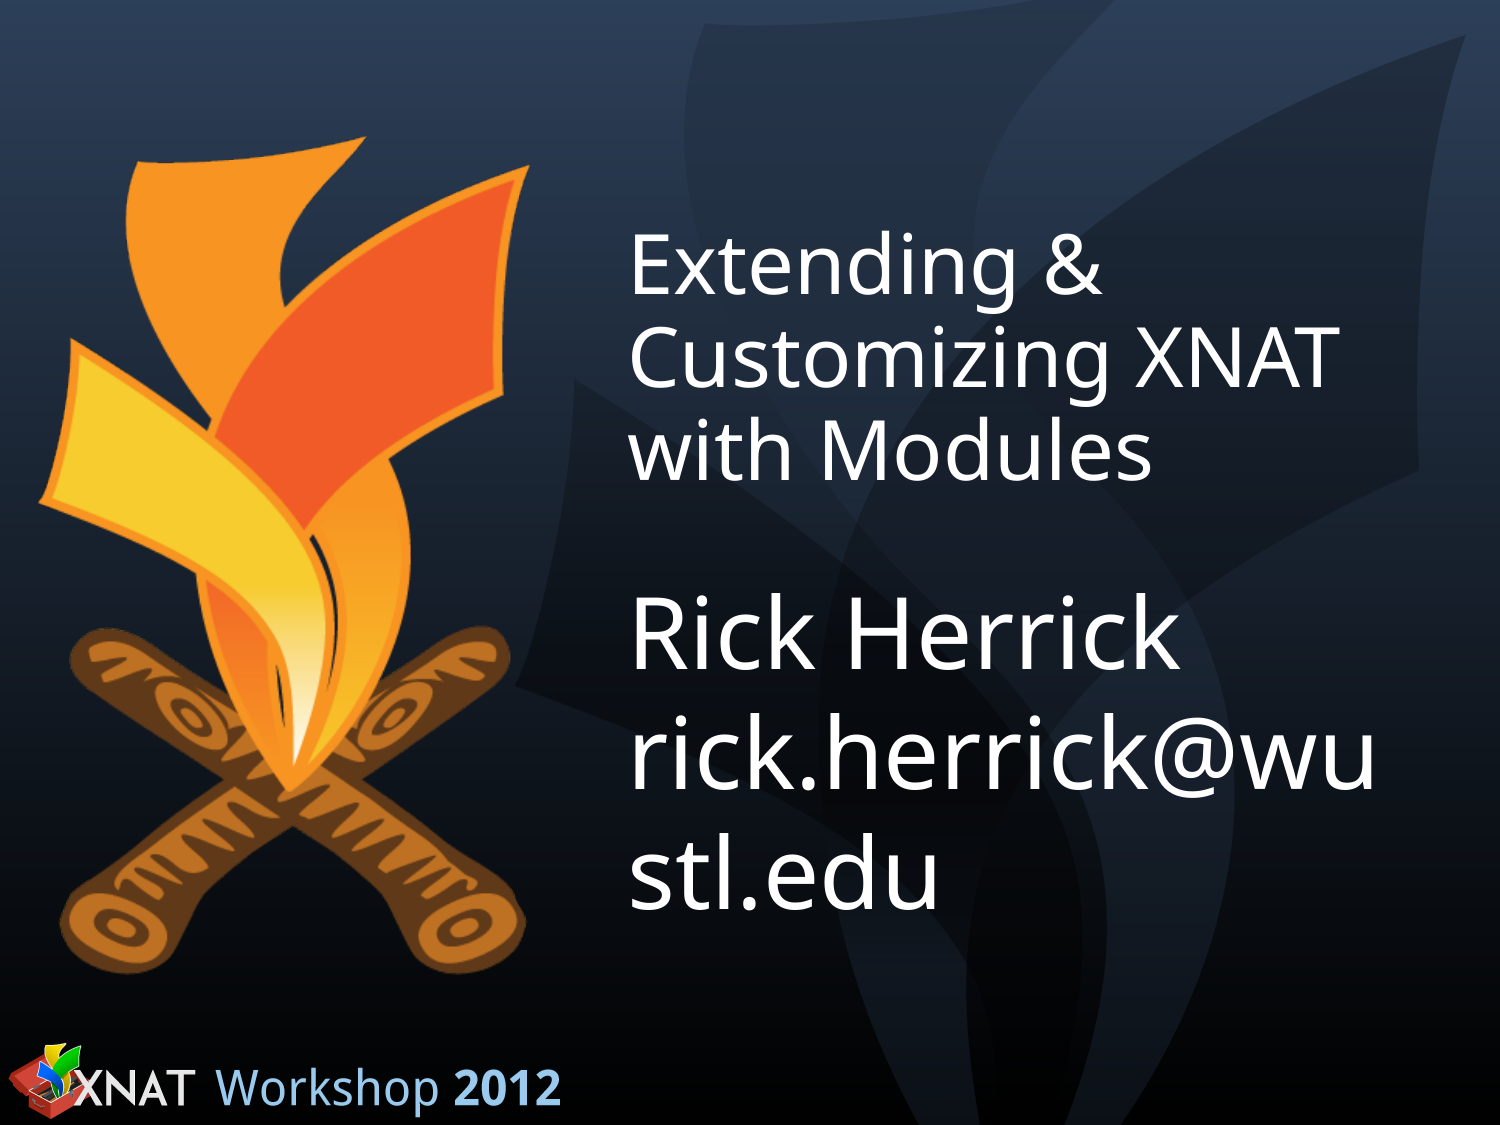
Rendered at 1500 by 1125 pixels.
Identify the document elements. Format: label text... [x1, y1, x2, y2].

picture [0, 0, 1500, 1125]
subtitle Rick Herrick rick.herrick@wustl.edu [612, 562, 1425, 850]
title Extending & Customizing XNAT with Modules [612, 212, 1425, 554]
